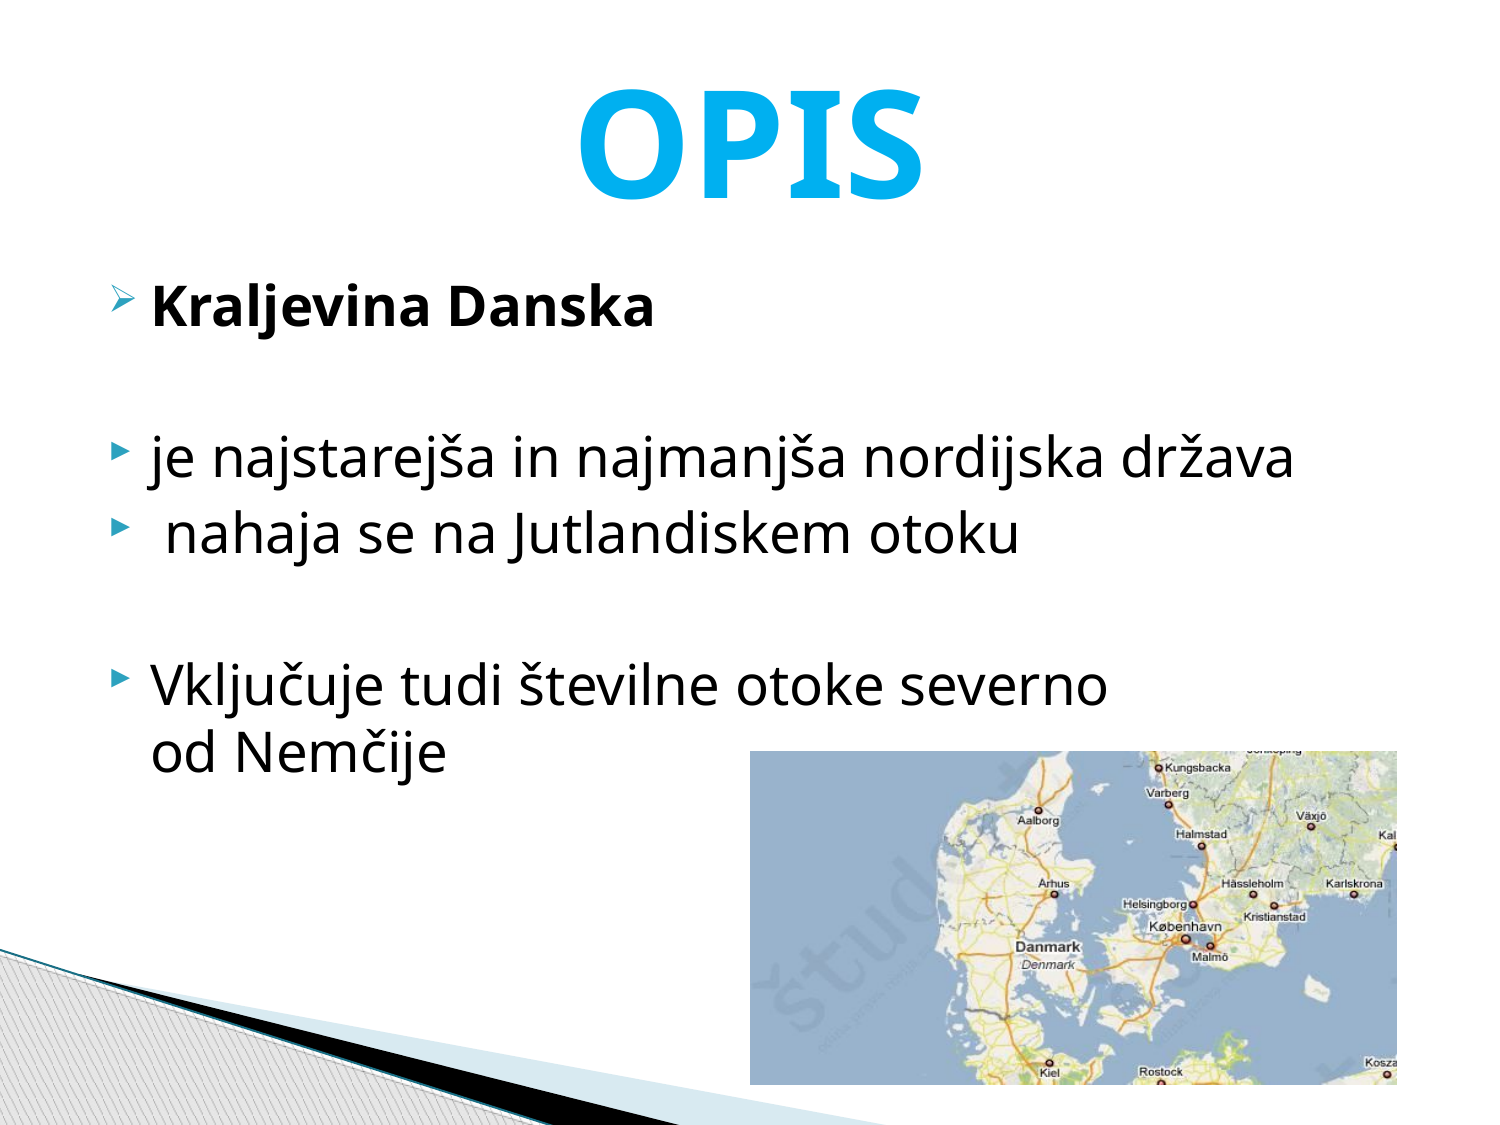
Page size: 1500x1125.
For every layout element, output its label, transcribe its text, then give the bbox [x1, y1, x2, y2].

title OPIS [75, 45, 1425, 233]
picture [750, 751, 1397, 1085]
list Kraljevina Danska je najstarejša in najmanjša nordijska država nahaja se na Jutlandiskem otoku Vključuje tudi številne otoke severno od Nemčije [75, 262, 1425, 1035]
